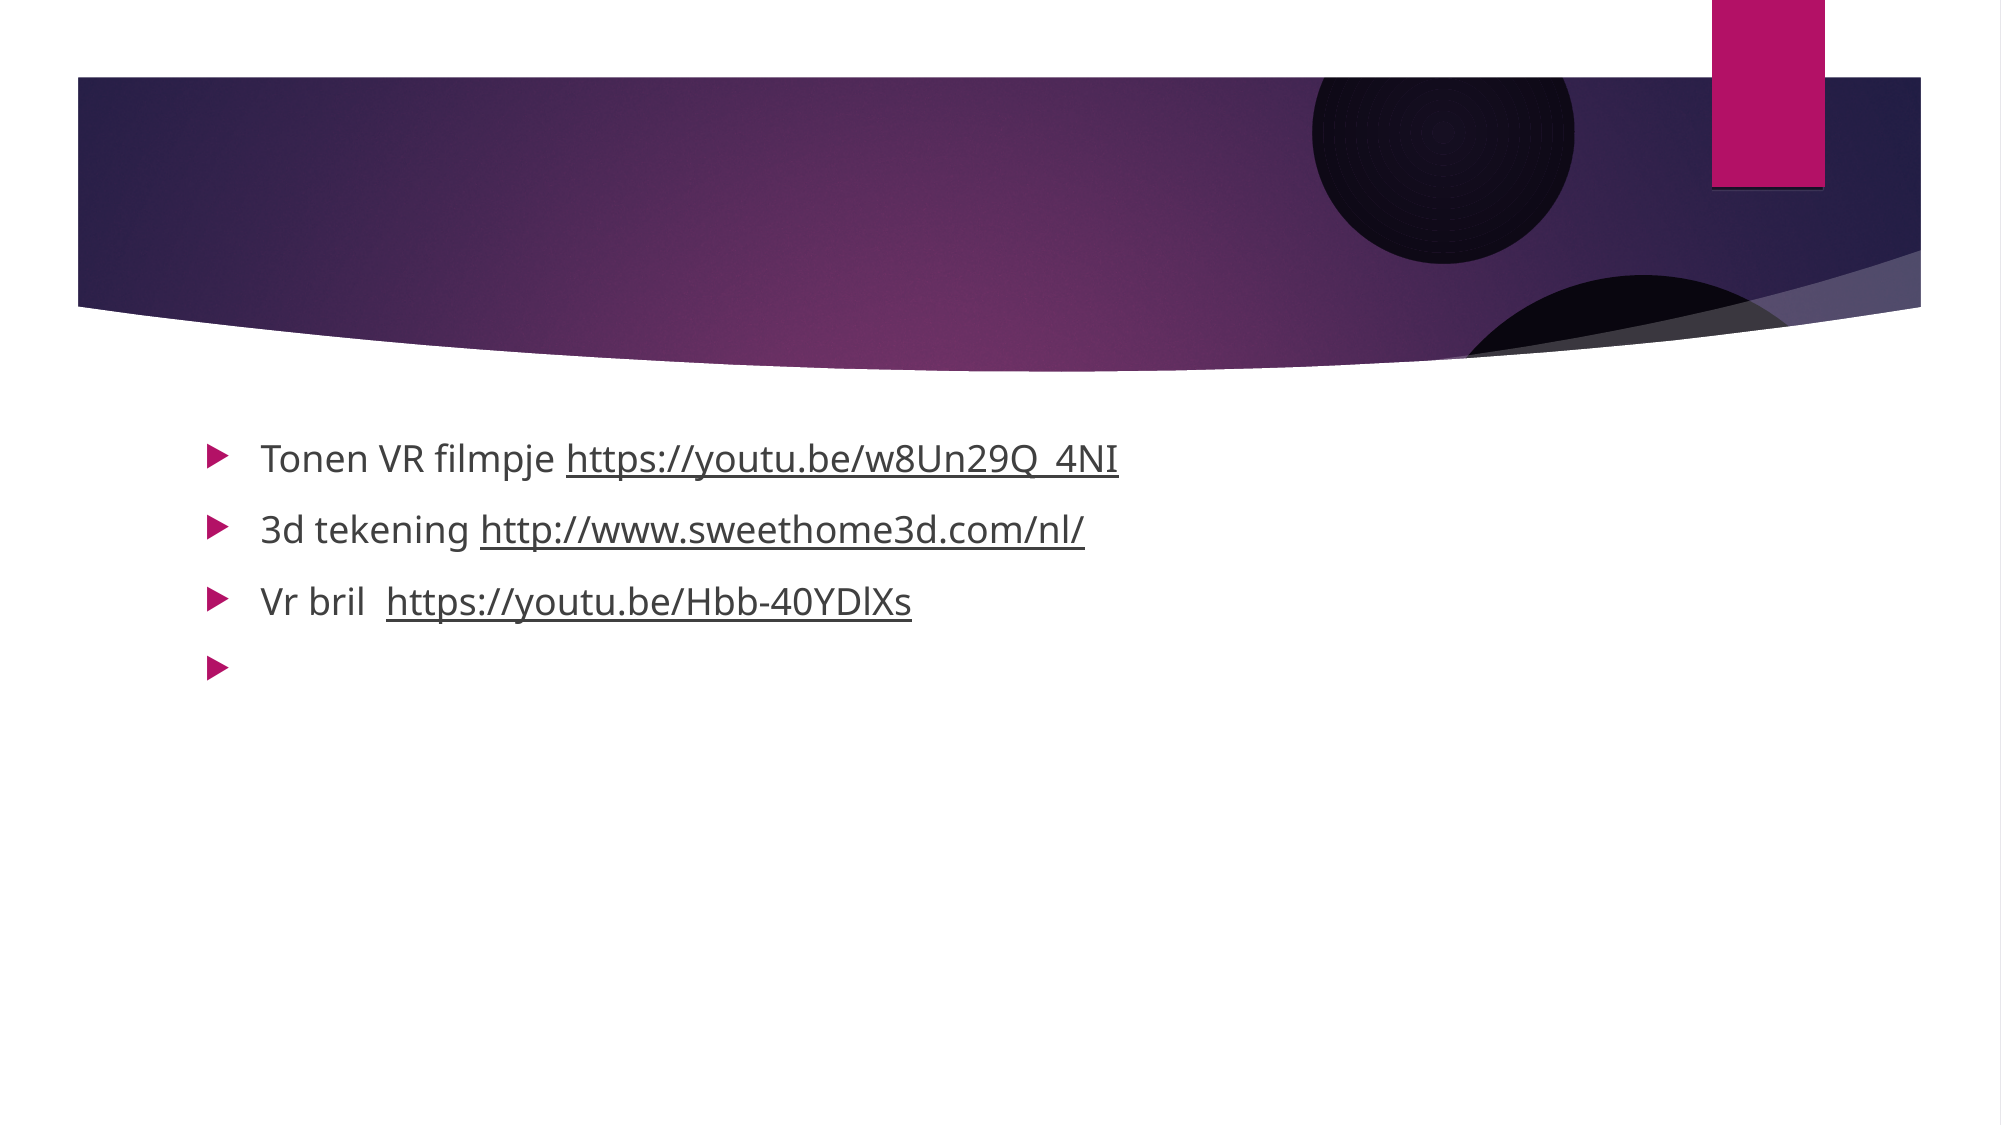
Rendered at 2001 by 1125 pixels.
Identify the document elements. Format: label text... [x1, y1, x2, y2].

list Tonen VR filmpje https://youtu.be/w8Un29Q_4NI 3d tekening http://www.sweethome3d.com/nl/ Vr bril https://youtu.be/Hbb-40YDlXs [189, 427, 1638, 988]
